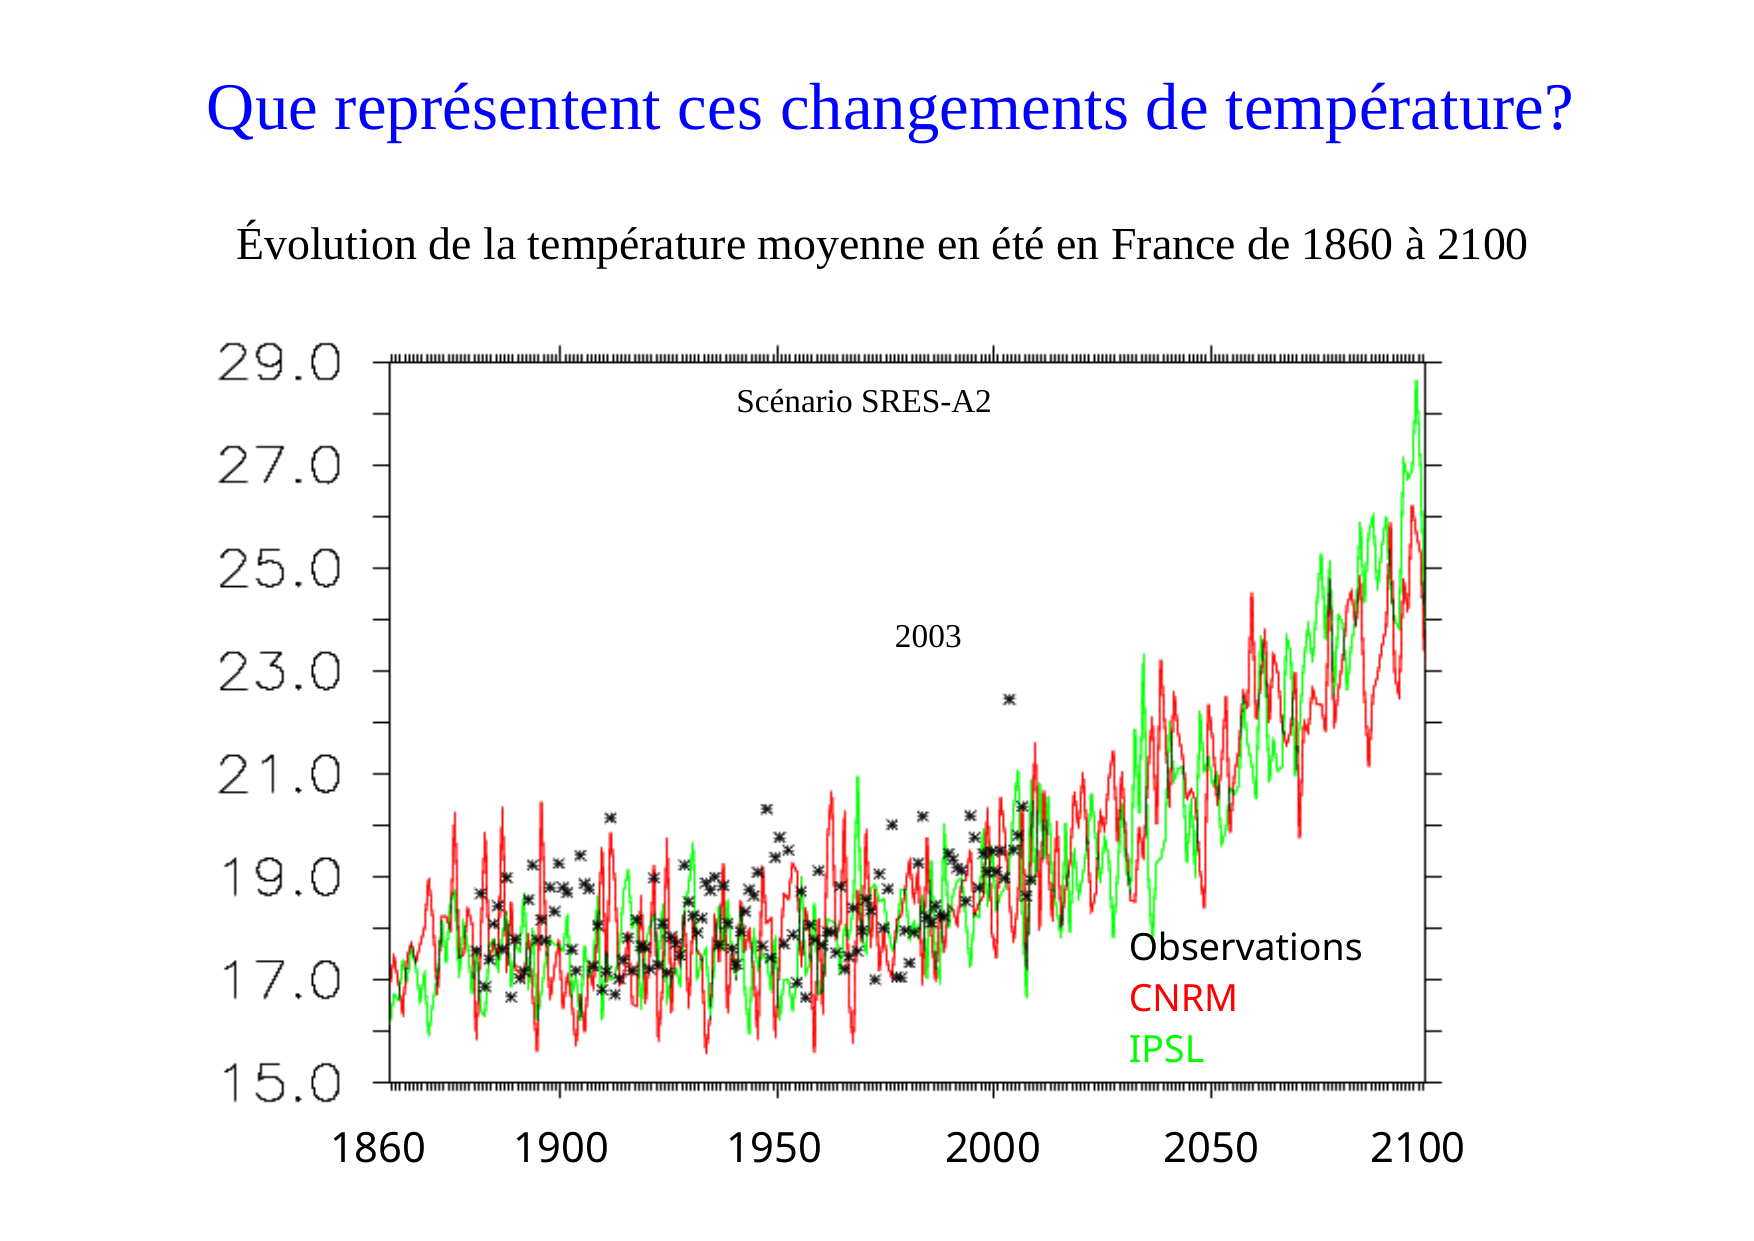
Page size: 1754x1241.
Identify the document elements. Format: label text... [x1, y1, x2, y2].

text_box 2003 [894, 617, 994, 655]
text_box 1860 [284, 1110, 467, 1174]
text_box Que représentent ces changements de température? [68, 73, 1716, 144]
text_box 1950 [679, 1110, 869, 1174]
text_box 2100 [1323, 1110, 1513, 1175]
text_box 2000 [898, 1110, 1088, 1174]
text_box Scénario SRES-A2 [661, 382, 1068, 420]
text_box 1900 [467, 1110, 657, 1174]
text_box 2050 [1117, 1110, 1306, 1175]
text_box Évolution de la température moyenne en été en France de 1860 à 2100 [34, 221, 1732, 317]
text_box Observations CNRM IPSL [1128, 920, 1404, 1074]
picture [188, 327, 1446, 1118]
